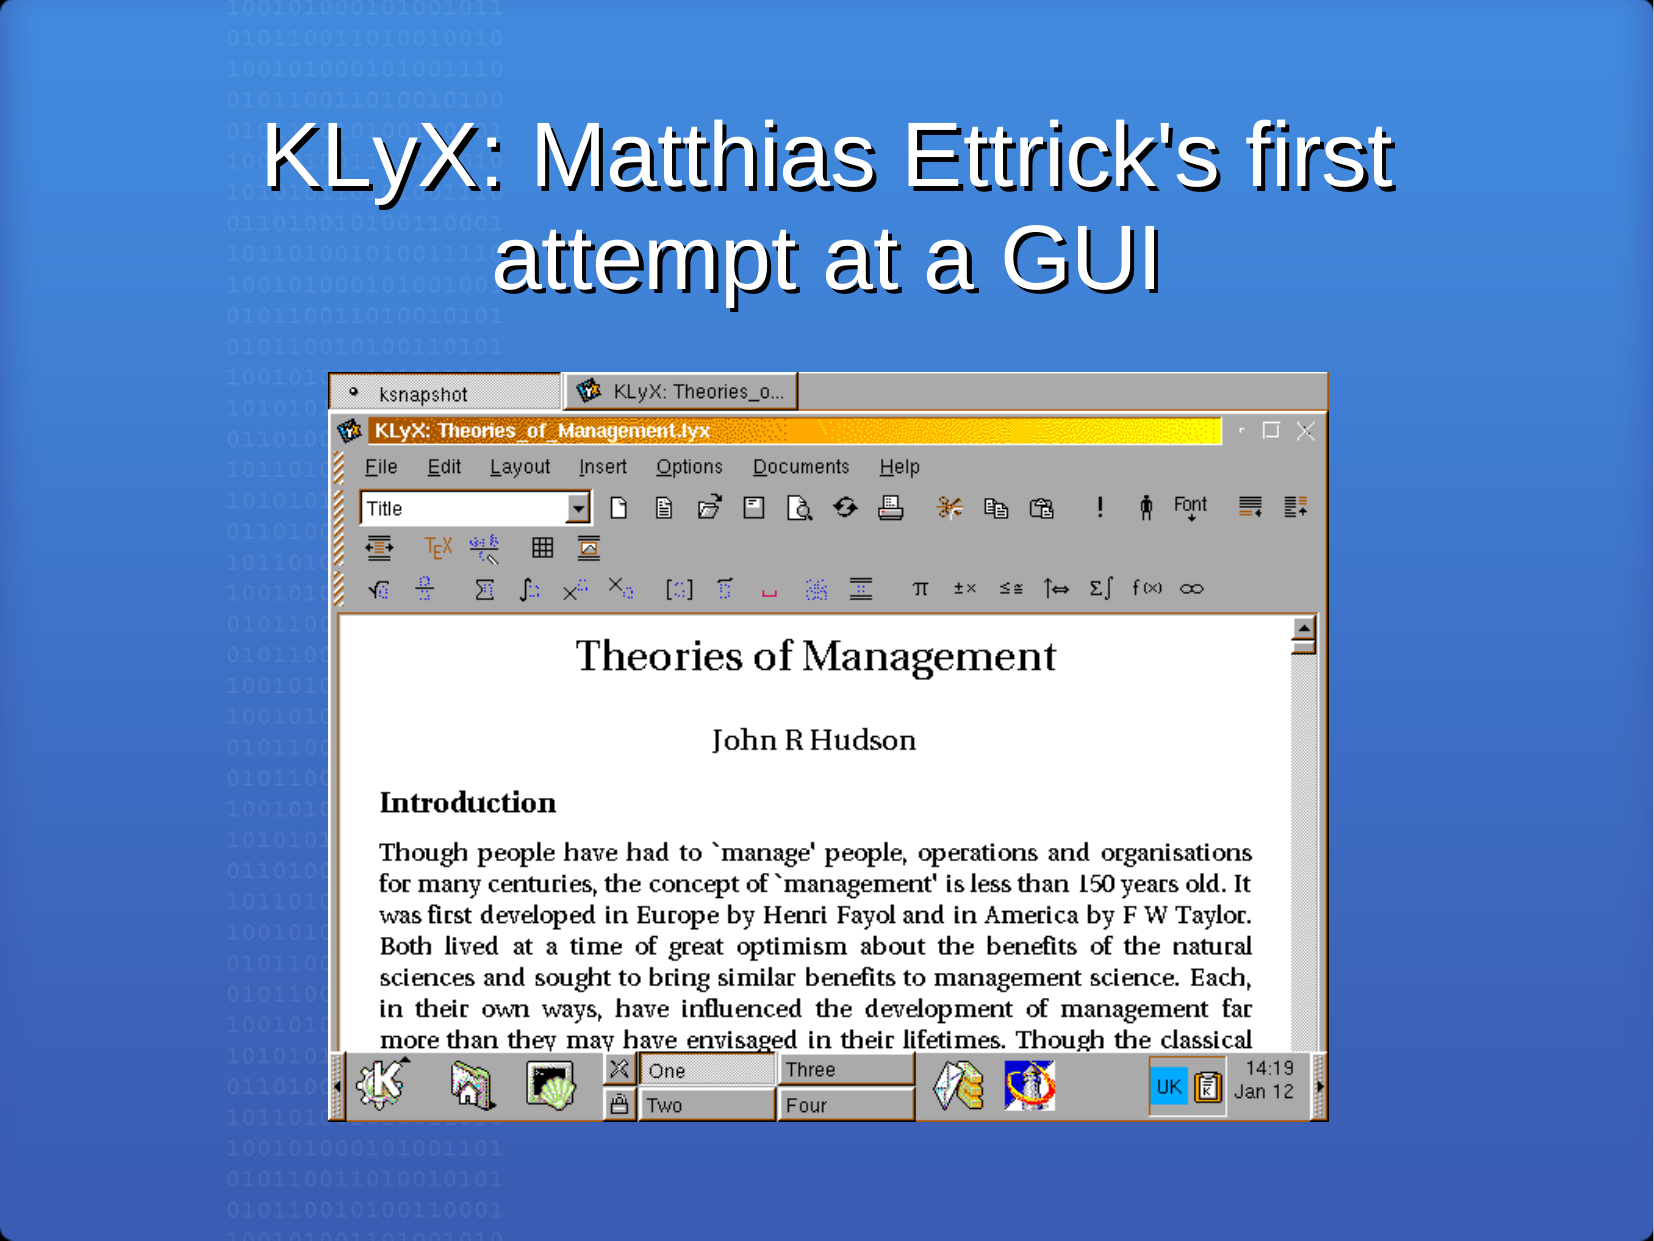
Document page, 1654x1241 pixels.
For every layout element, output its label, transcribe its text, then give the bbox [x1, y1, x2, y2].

picture [0, 0, 1654, 1241]
chart [121, 344, 1534, 1127]
title KLyX: Matthias Ettrick's first attempt at a GUI [121, 103, 1534, 310]
